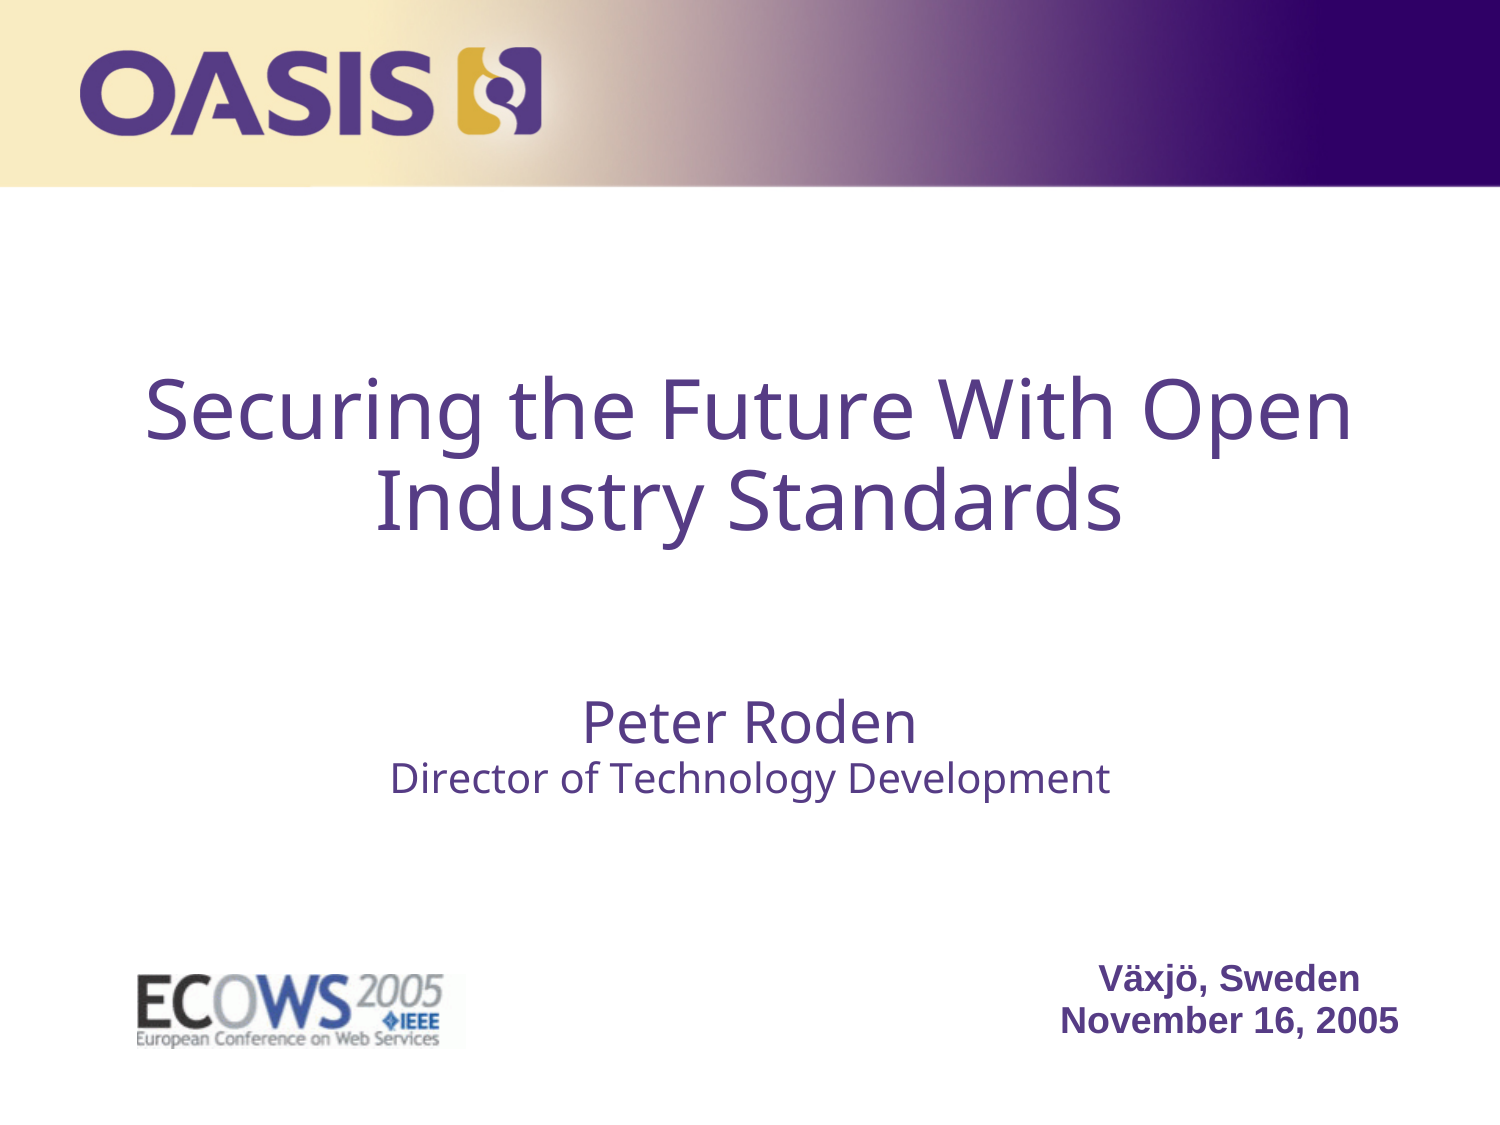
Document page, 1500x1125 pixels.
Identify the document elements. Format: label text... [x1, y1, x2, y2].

text_box Växjö, Sweden November 16, 2005 [1045, 949, 1415, 1050]
title Securing the Future With Open Industry Standards Peter Roden Director of Technology Development [112, 358, 1388, 759]
picture [0, 0, 1500, 1125]
